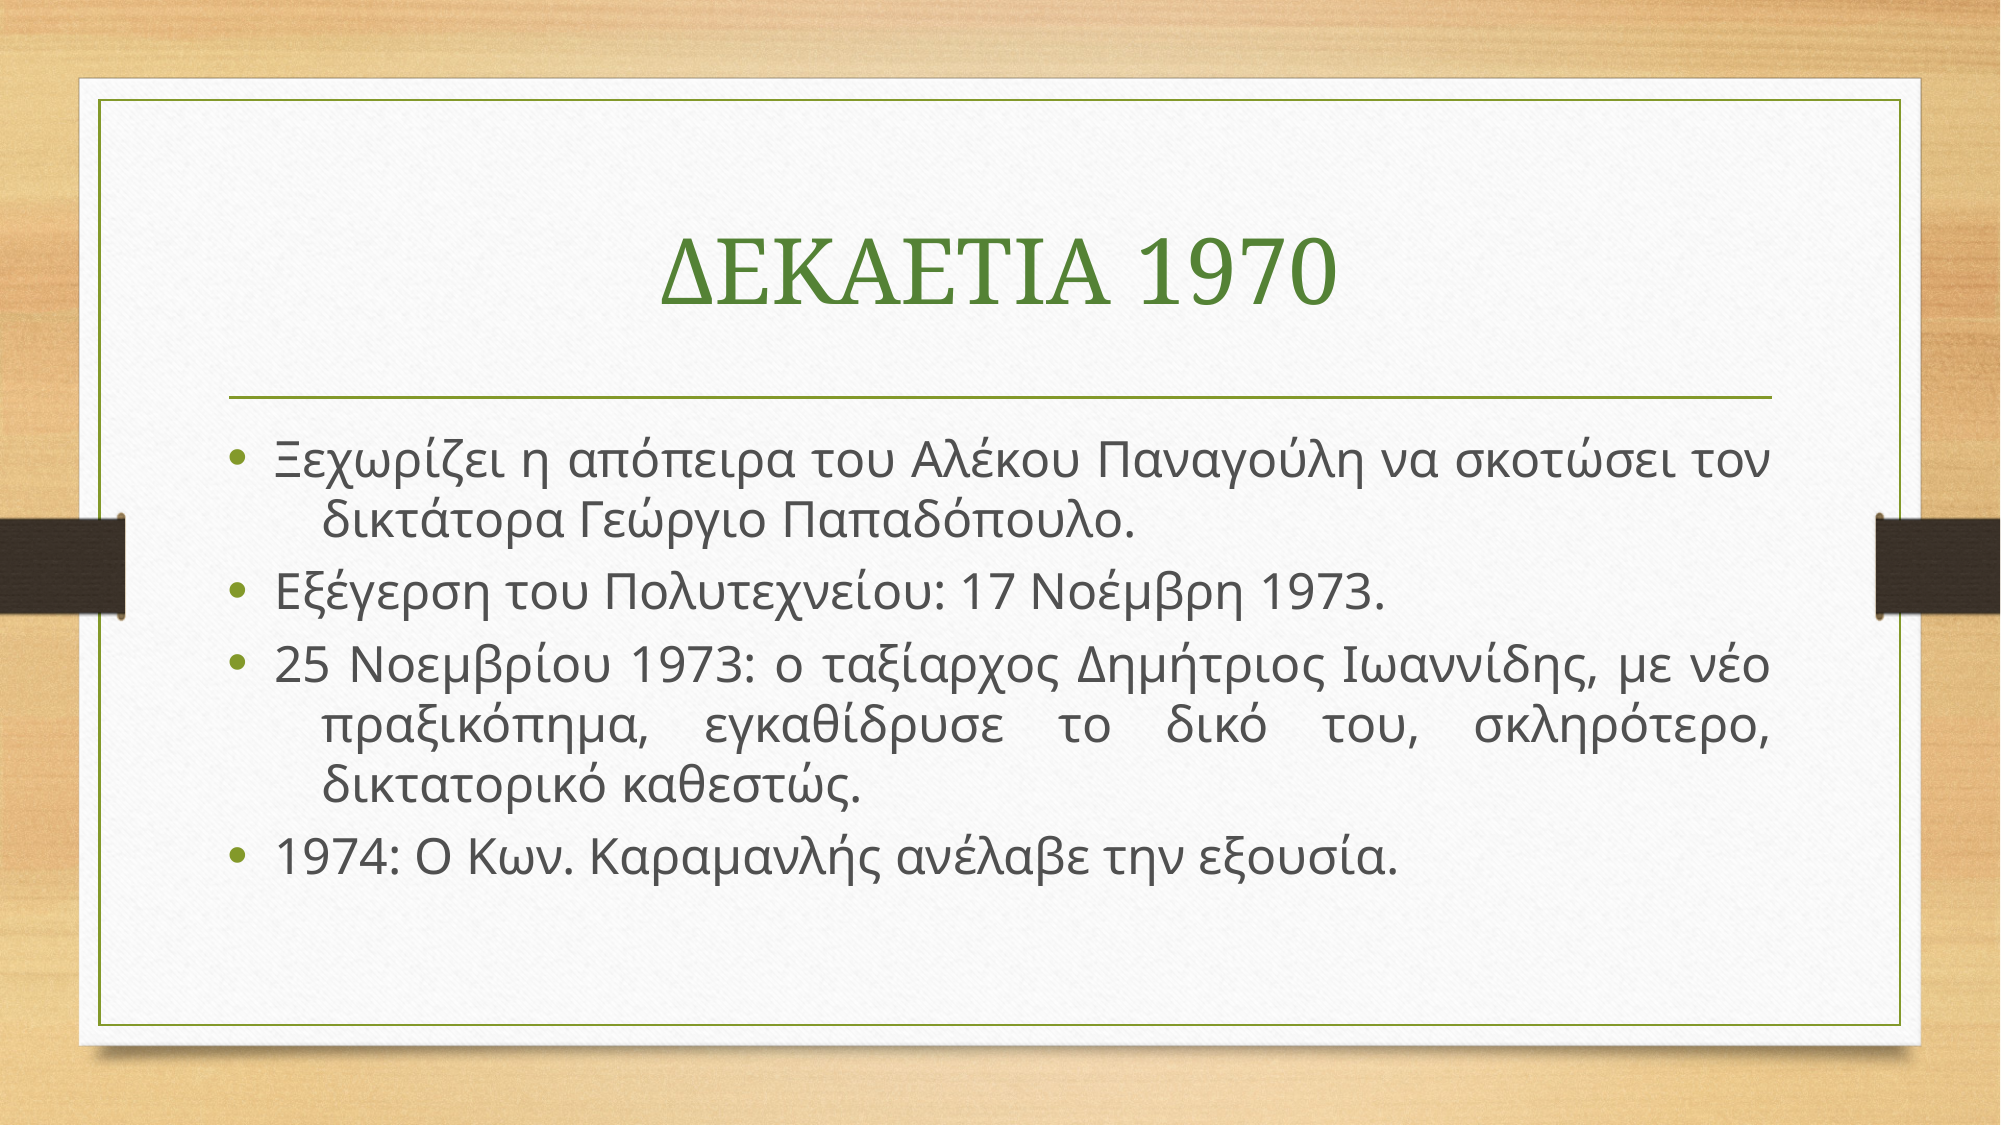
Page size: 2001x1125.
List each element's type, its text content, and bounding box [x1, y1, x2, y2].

title ΔΕΚΑΕΤΙΑ 1970 [212, 161, 1788, 376]
list Ξεχωρίζει η απόπειρα του Αλέκου Παναγούλη να σκοτώσει τον δικτάτορα Γεώργιο Παπαδόπουλο. Εξέγερση του Πολυτεχνείου: 17 Νοέμβρη 1973. 25 Νοεμβρίου 1973: ο ταξίαρχος Δημήτριος Ιωαννίδης, με νέο πραξικόπημα, εγκαθίδρυσε το δικό του, σκληρότερο, δικτατορικό καθεστώς. 1974: Ο Κων. Καραμανλής ανέλαβε την εξουσία. [212, 419, 1788, 964]
